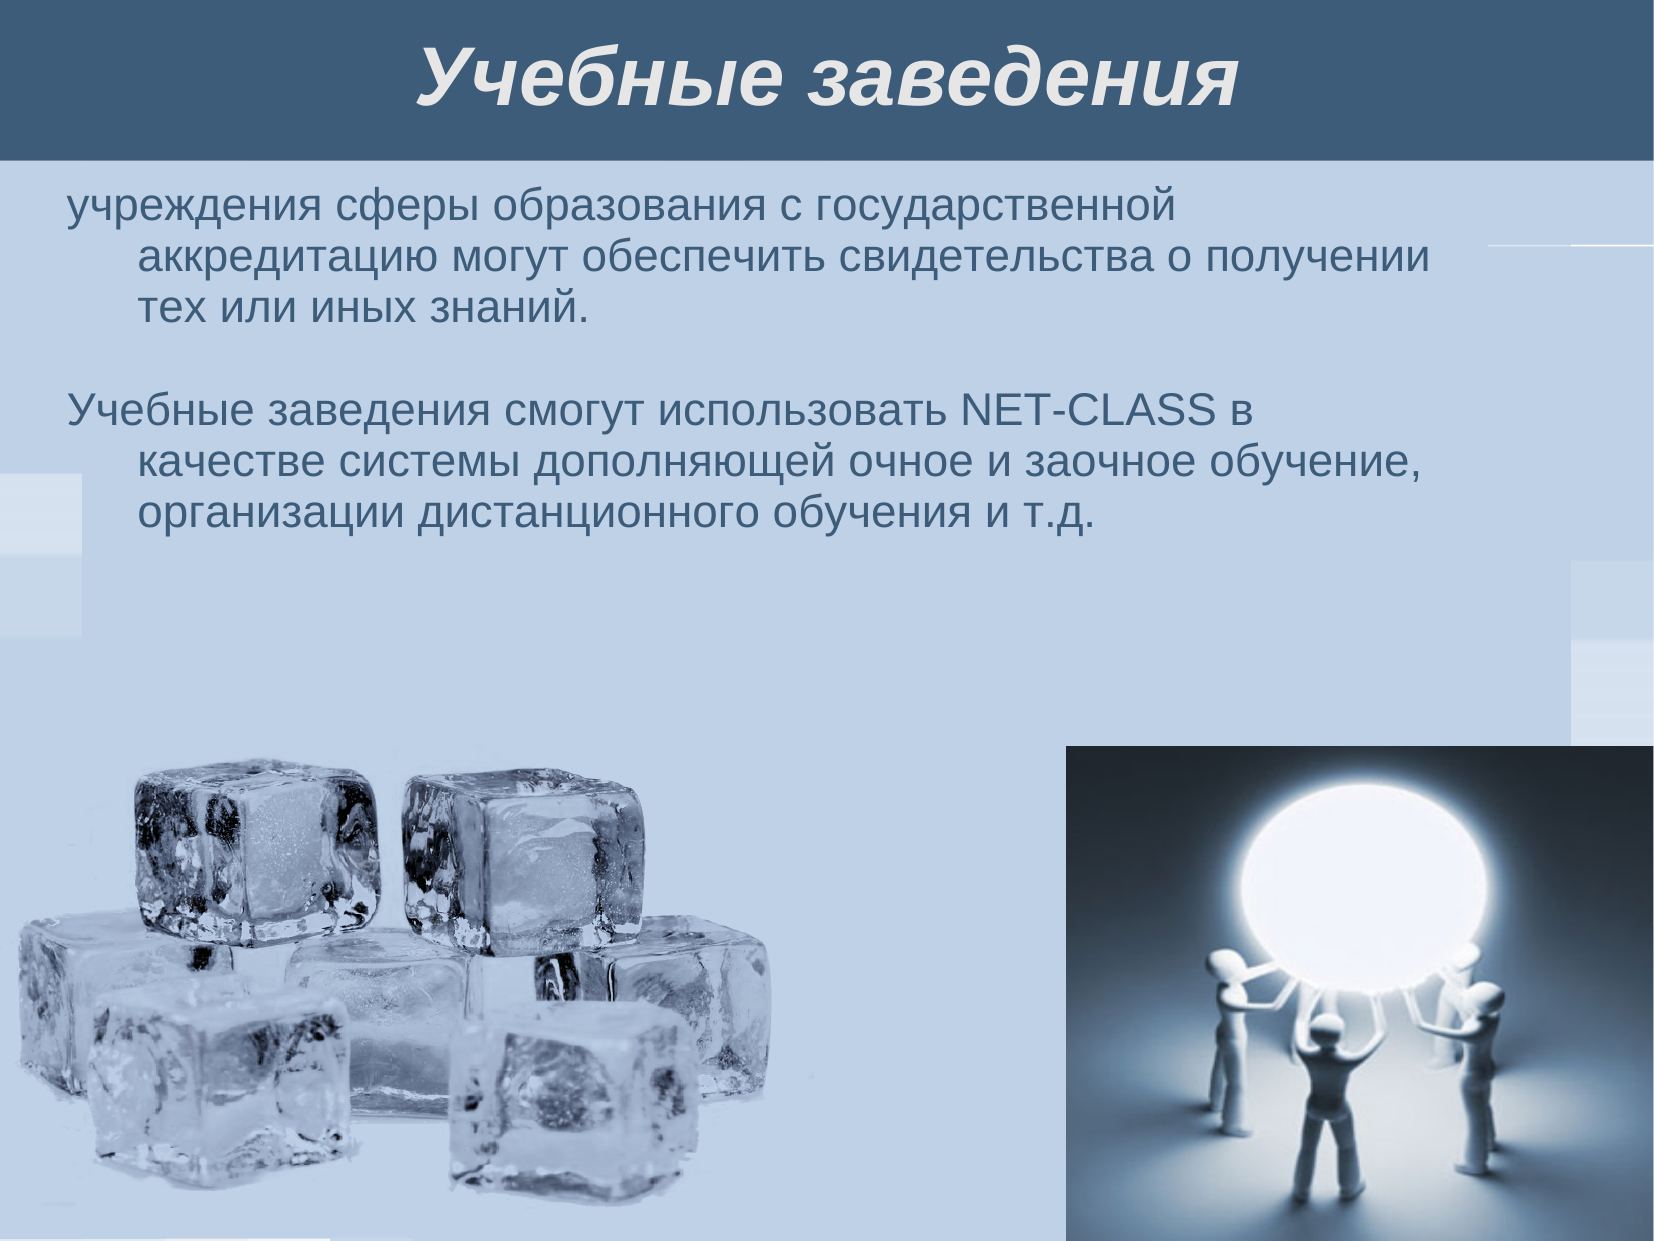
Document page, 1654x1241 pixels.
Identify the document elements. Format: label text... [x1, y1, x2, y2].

picture [0, 0, 1654, 1241]
list учреждения сферы образования с государственной аккредитацию могут обеспечить свидетельства о получении тех или иных знаний. Учебные заведения смогут использовать NET-CLASS в качестве системы дополняющей очное и заочное обучение, организации дистанционного обучения и т.д. [54, 178, 1446, 961]
title Учебные заведения [121, 19, 1534, 227]
